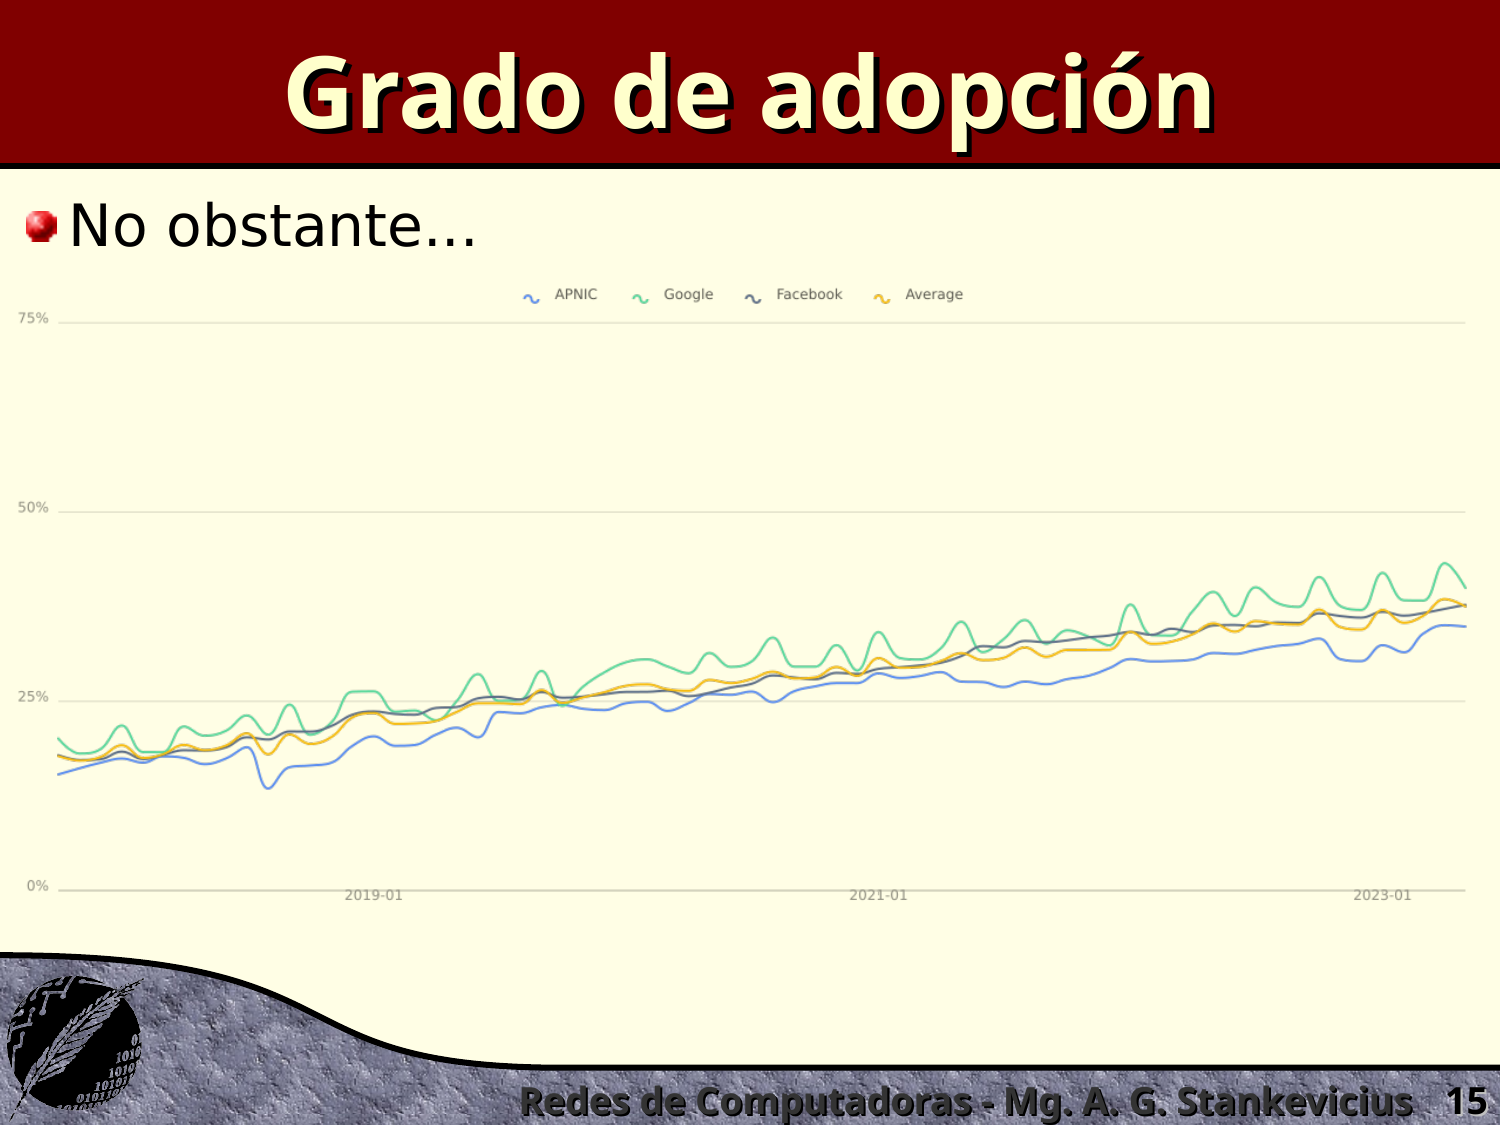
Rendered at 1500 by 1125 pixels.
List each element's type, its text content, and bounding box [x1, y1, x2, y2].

picture [790, 1100, 795, 1110]
picture [1047, 1100, 1054, 1110]
picture [0, 266, 1489, 920]
title Grado de adopción [15, 5, 1485, 160]
picture [0, 959, 1500, 1125]
list No obstante... [11, 192, 1486, 266]
